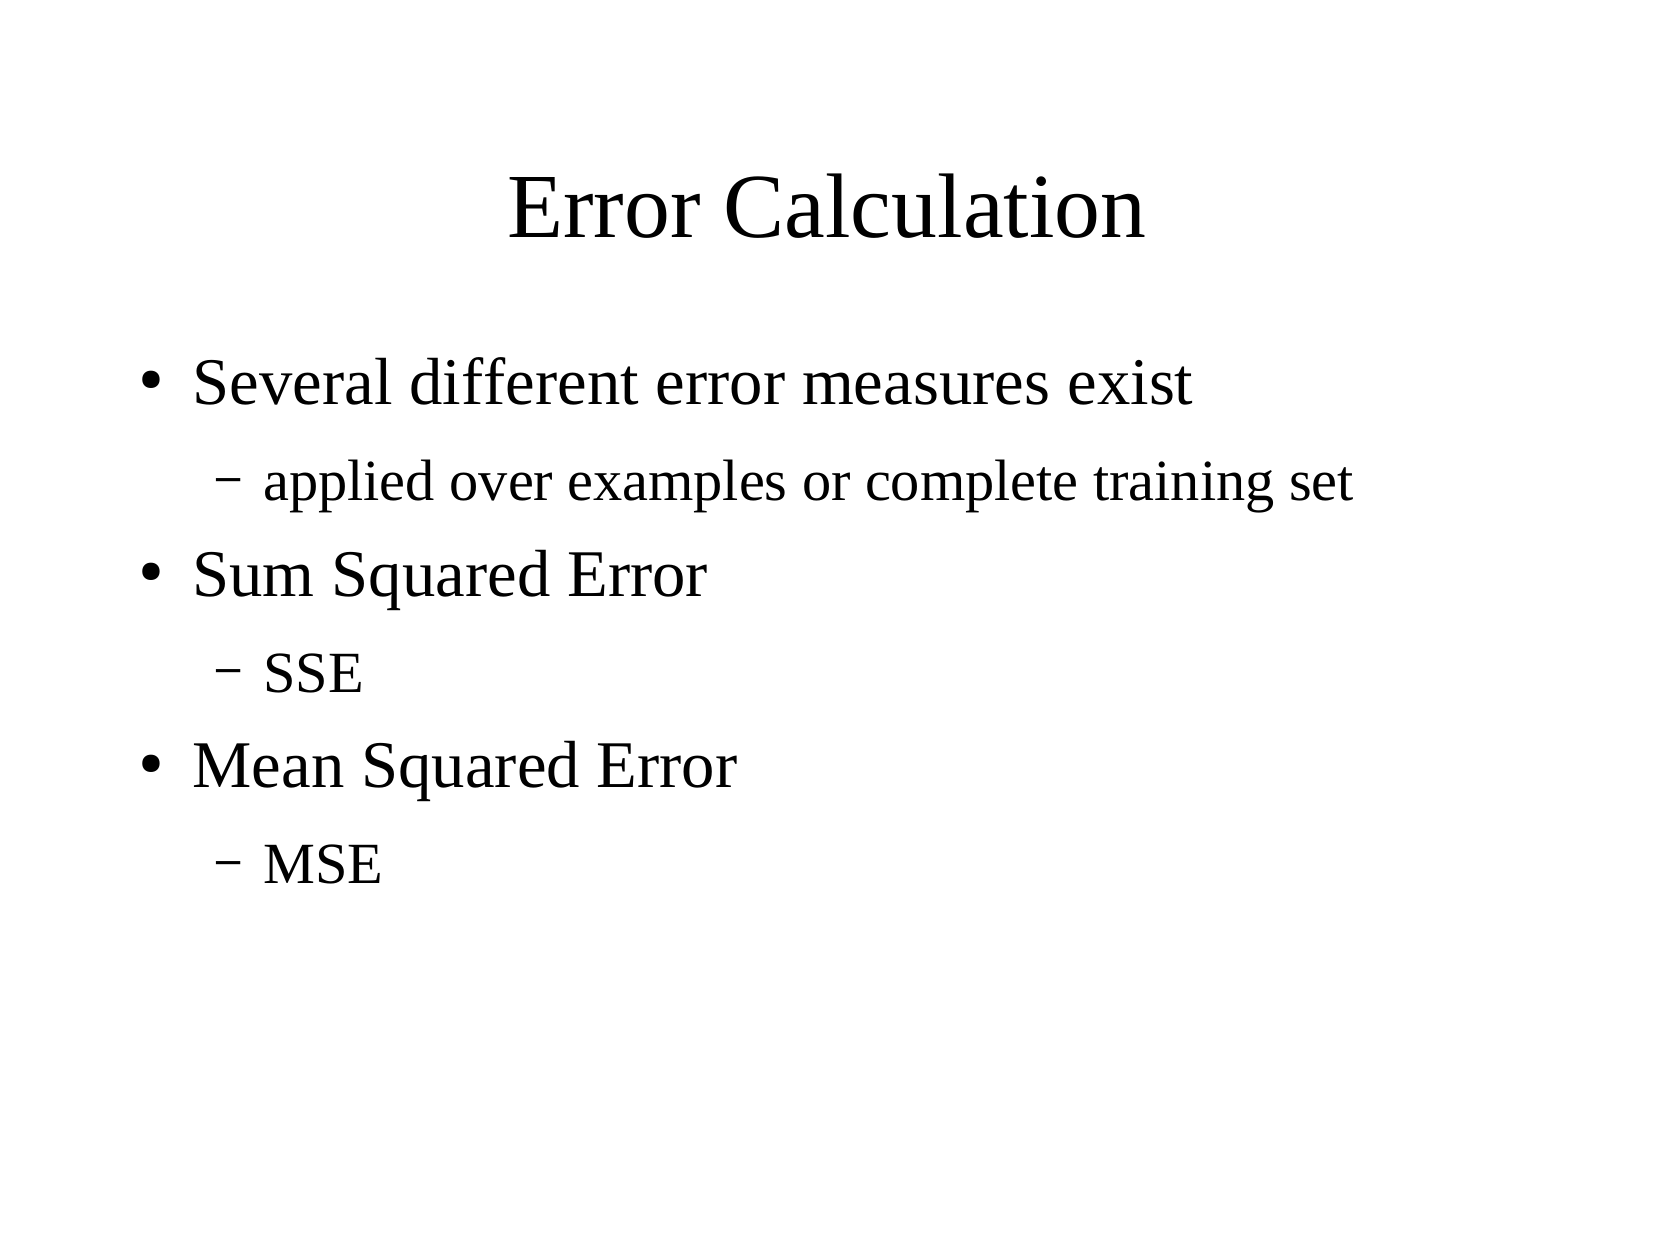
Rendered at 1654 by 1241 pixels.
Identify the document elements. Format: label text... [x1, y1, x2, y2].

title Error Calculation [121, 102, 1534, 311]
list Several different error measures exist applied over examples or complete training set Sum Squared Error SSE Mean Squared Error MSE [121, 344, 1534, 1127]
